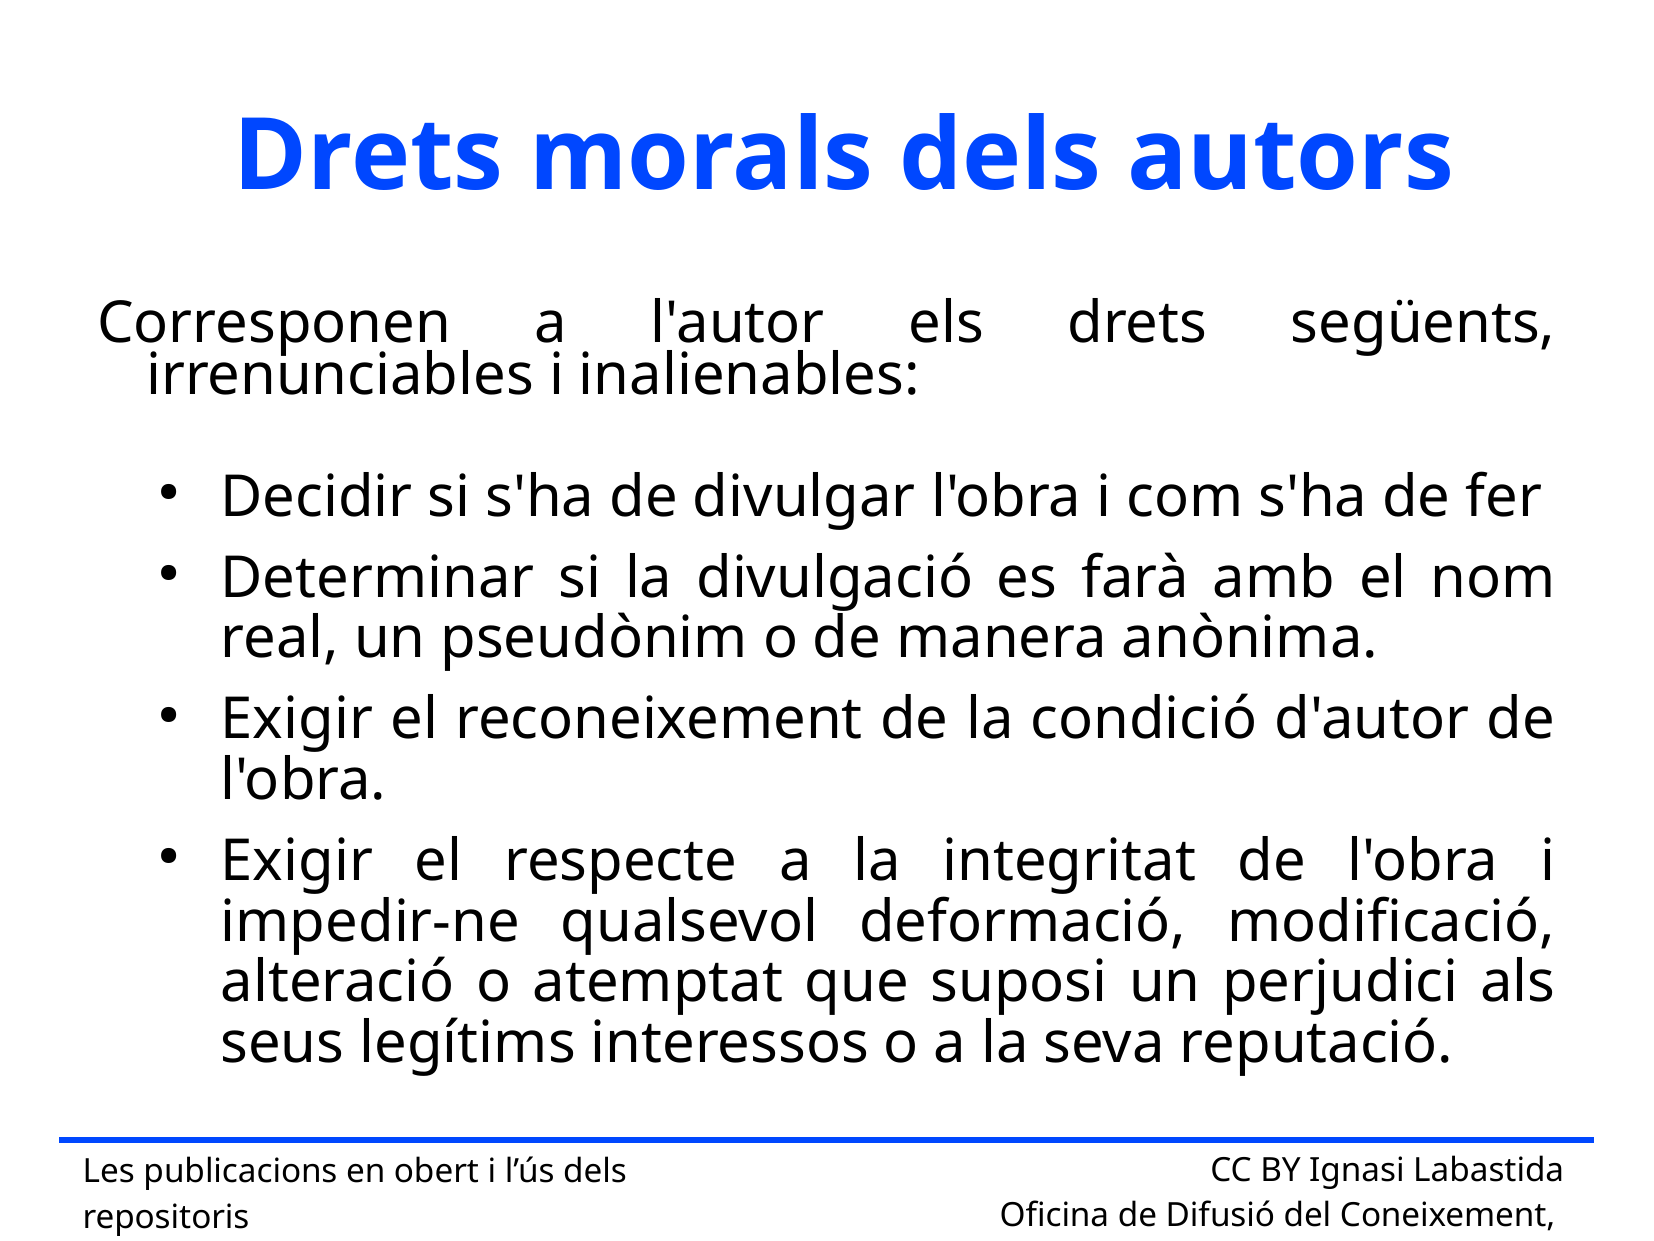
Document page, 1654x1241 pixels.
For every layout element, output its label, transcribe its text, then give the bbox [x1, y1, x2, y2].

title Drets morals dels autors [82, 49, 1571, 257]
list Corresponen a l'autor els drets següents, irrenunciables i inalienables: Decidir si s'ha de divulgar l'obra i com s'ha de fer Determinar si la divulgació es farà amb el nom real, un pseudònim o de manera anònima. Exigir el reconeixement de la condició d'autor de l'obra. Exigir el respecte a la integritat de l'obra i impedir-ne qualsevol deformació, modificació, alteració o atemptat que suposi un perjudici als seus legítims interessos o a la seva reputació. [82, 289, 1572, 1109]
